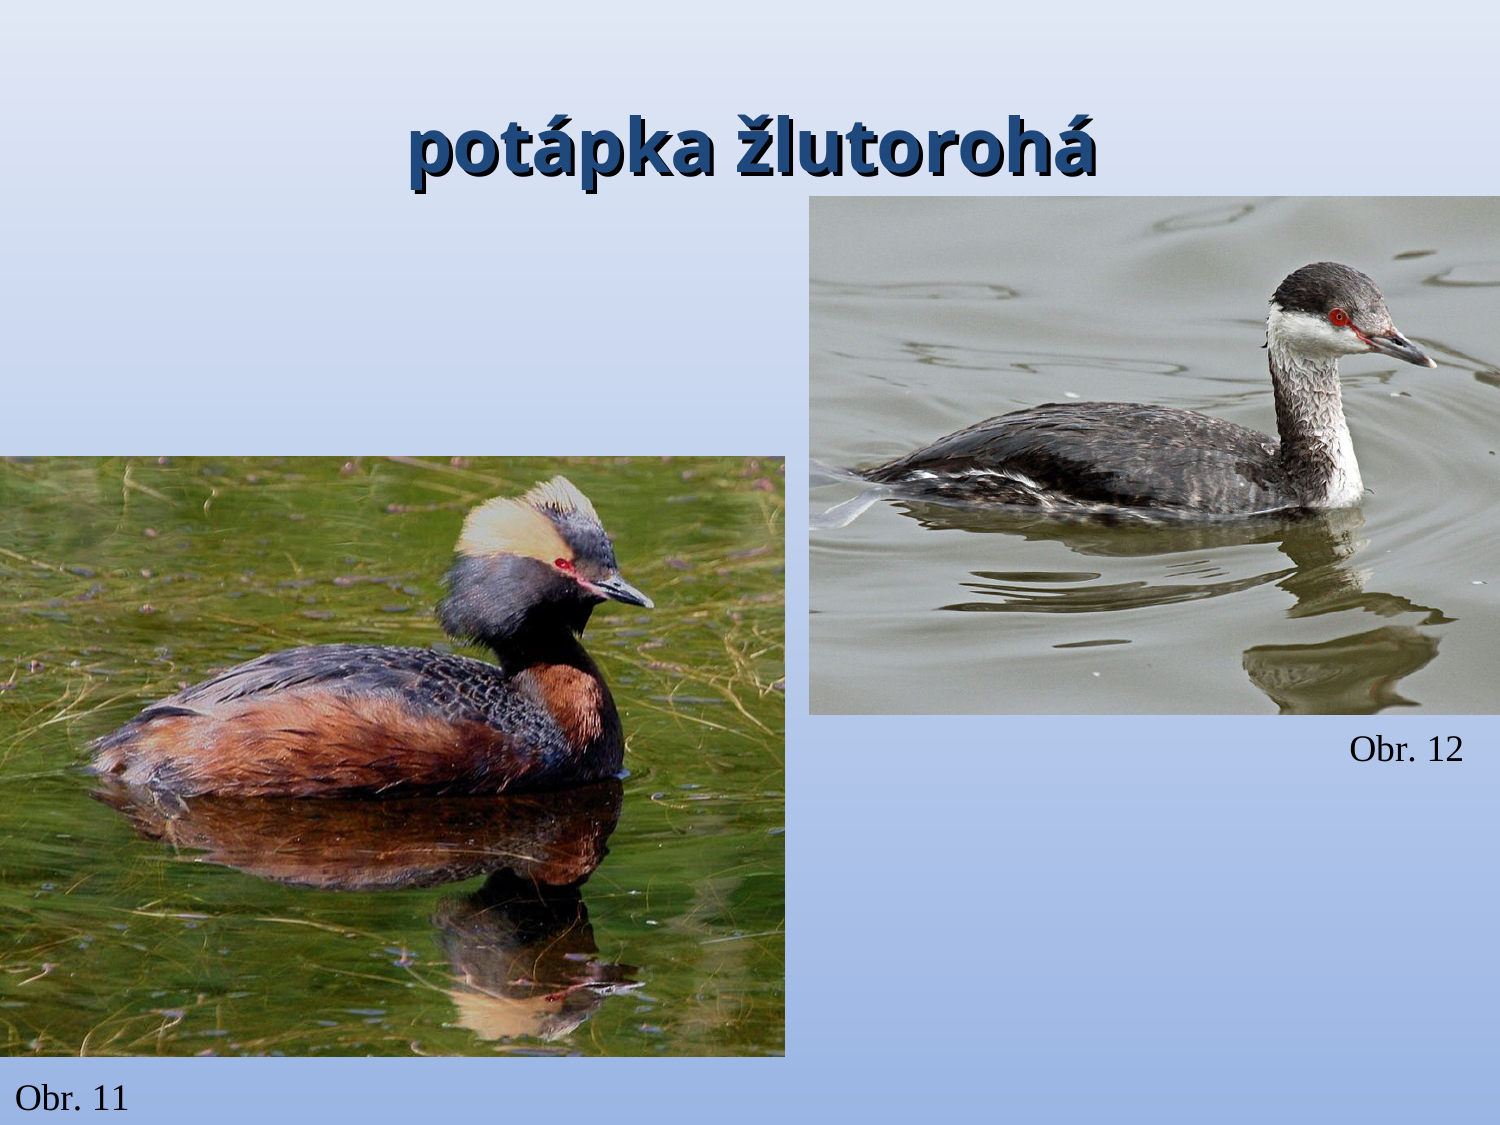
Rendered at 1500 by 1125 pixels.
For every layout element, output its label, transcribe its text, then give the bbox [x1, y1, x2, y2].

text_box Obr. 11 [0, 1064, 166, 1125]
text_box Obr. 12 [1334, 716, 1500, 777]
picture [0, 456, 785, 1057]
picture [809, 196, 1500, 715]
title potápka žlutorohá [76, 0, 1427, 188]
